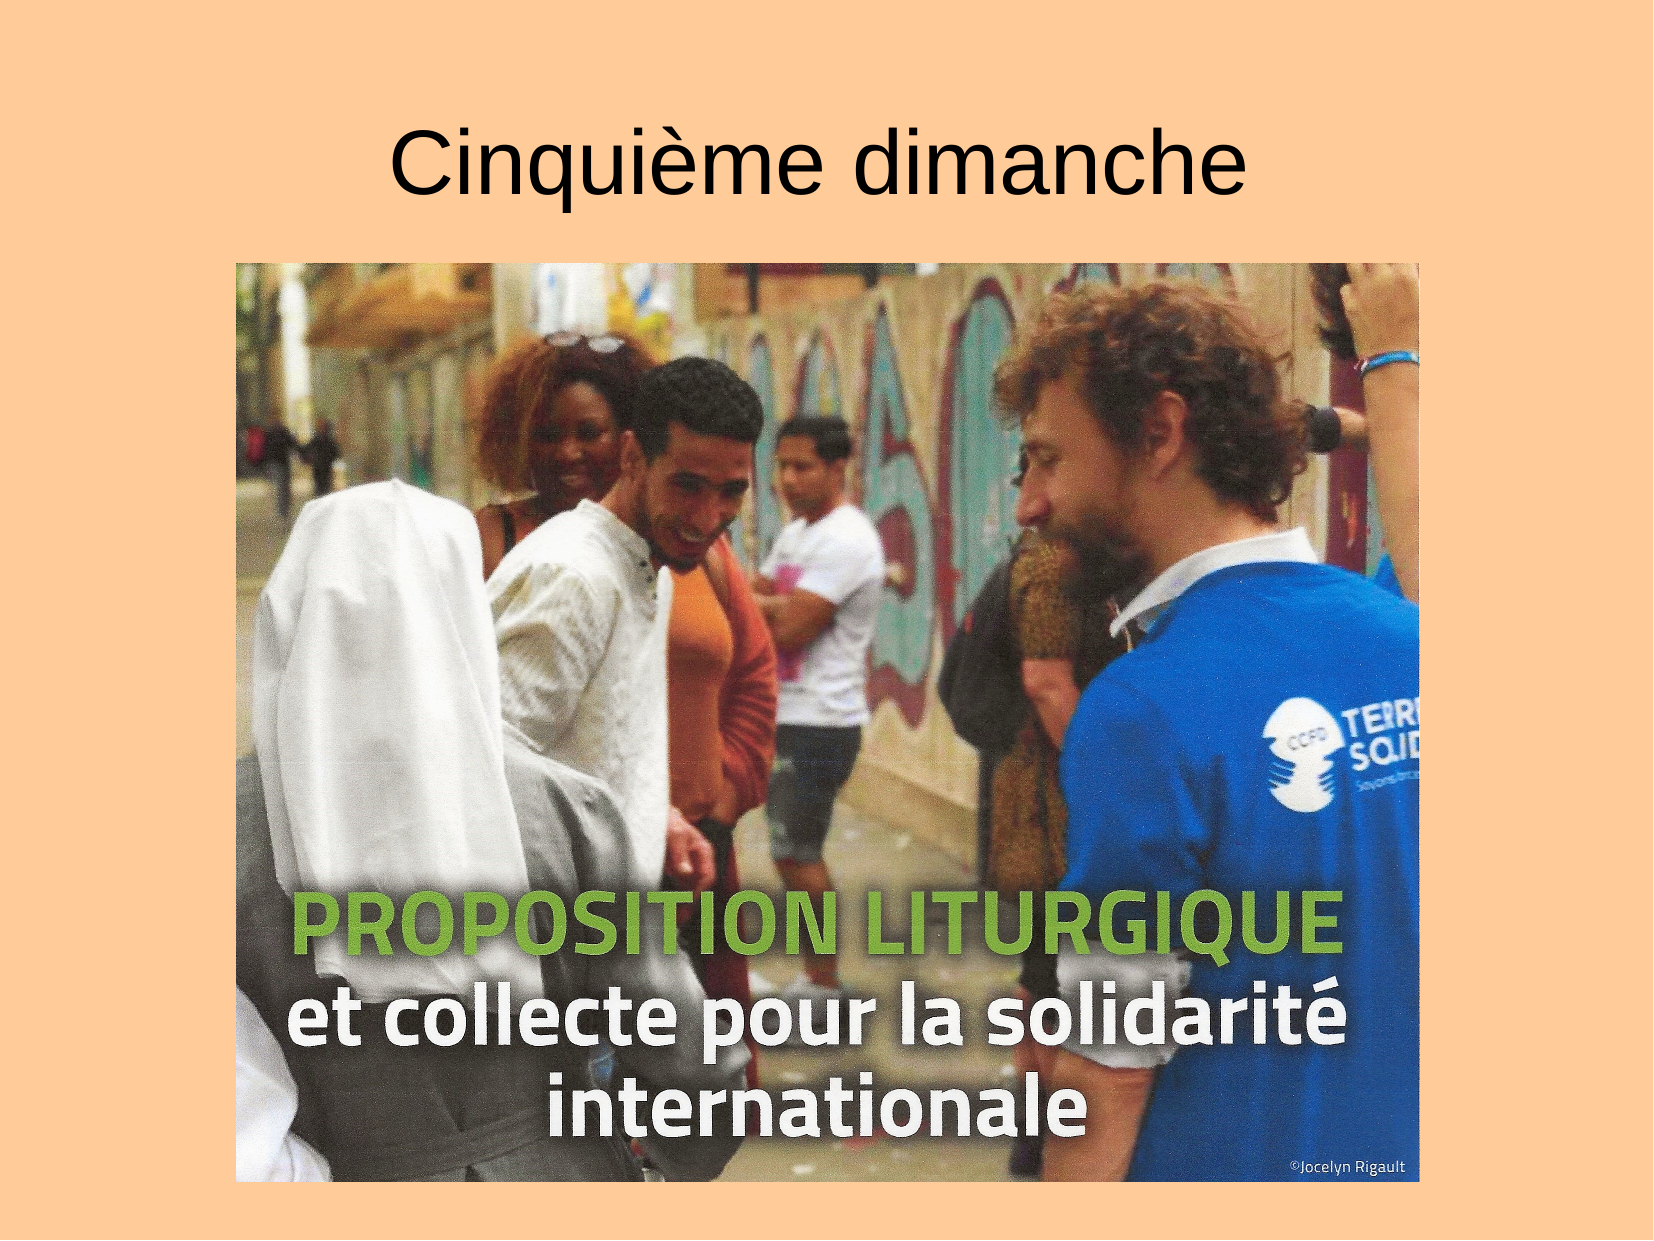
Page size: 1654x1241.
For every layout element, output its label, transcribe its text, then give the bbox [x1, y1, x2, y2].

picture [236, 263, 1420, 1182]
title Cinquième dimanche [88, 59, 1577, 267]
